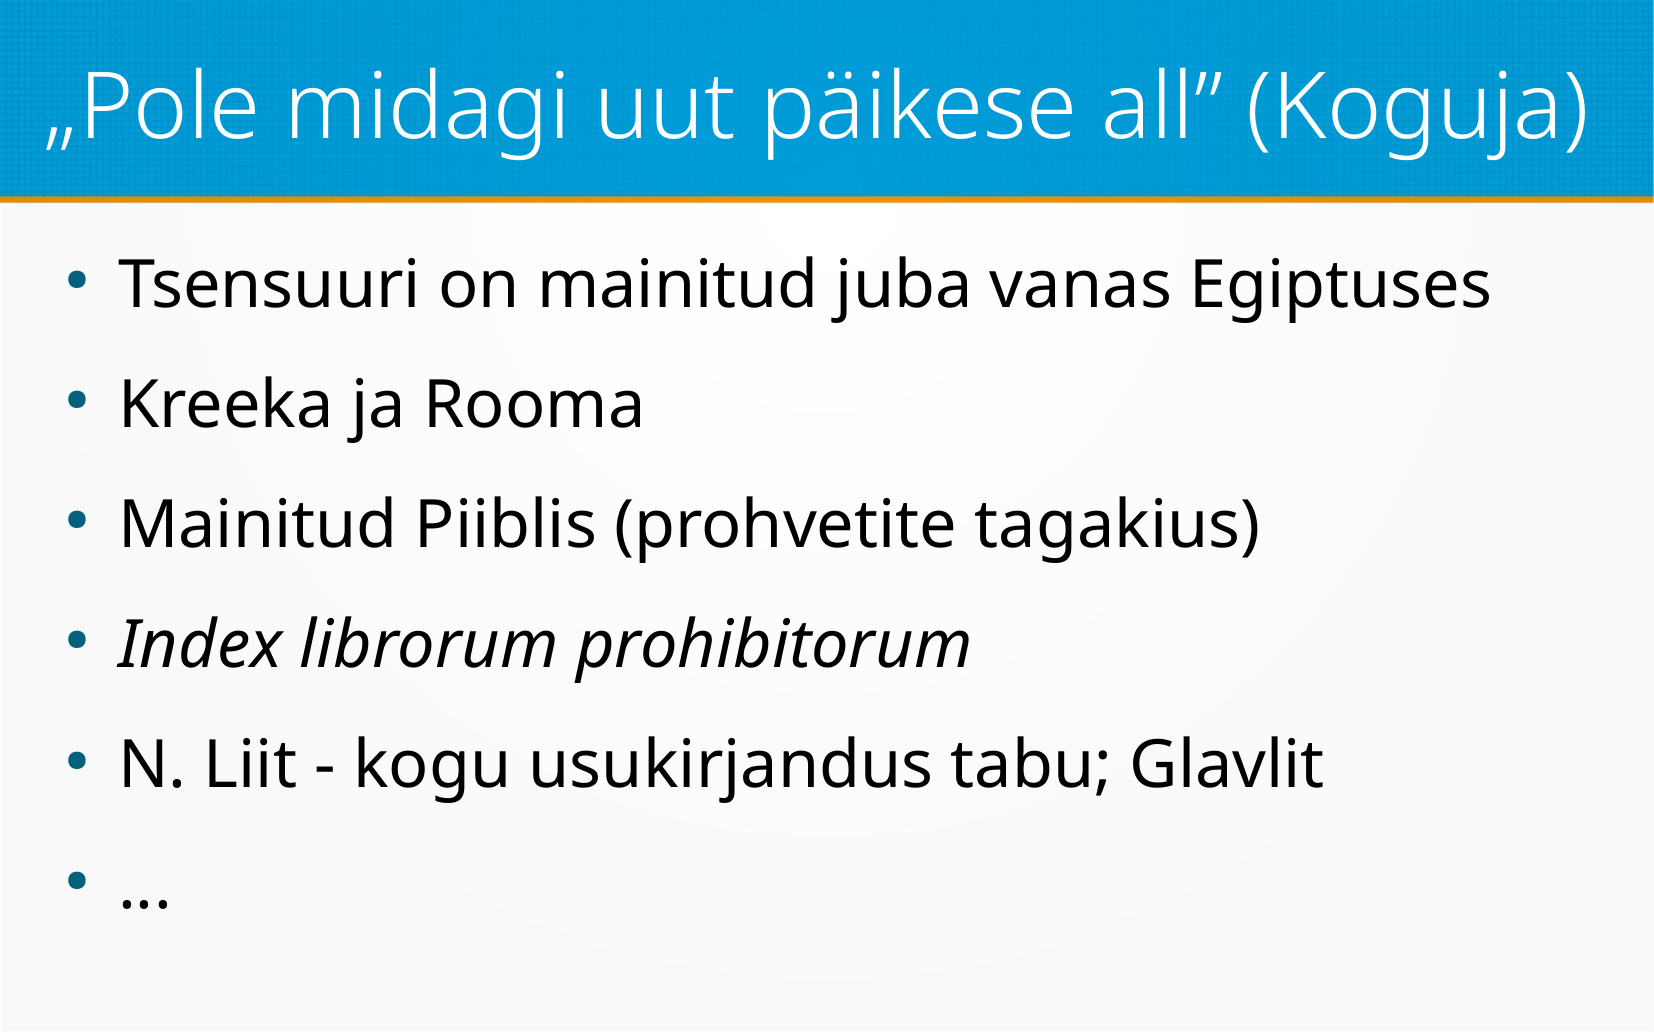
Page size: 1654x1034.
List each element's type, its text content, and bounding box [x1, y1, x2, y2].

picture [0, 195, 1654, 1034]
list Tsensuuri on mainitud juba vanas Egiptuses Kreeka ja Rooma Mainitud Piiblis (prohvetite tagakius) Index librorum prohibitorum N. Liit - kogu usukirjandus tabu; Glavlit ... [47, 236, 1607, 1002]
title „Pole midagi uut päikese all” (Koguja) [43, 0, 1619, 166]
